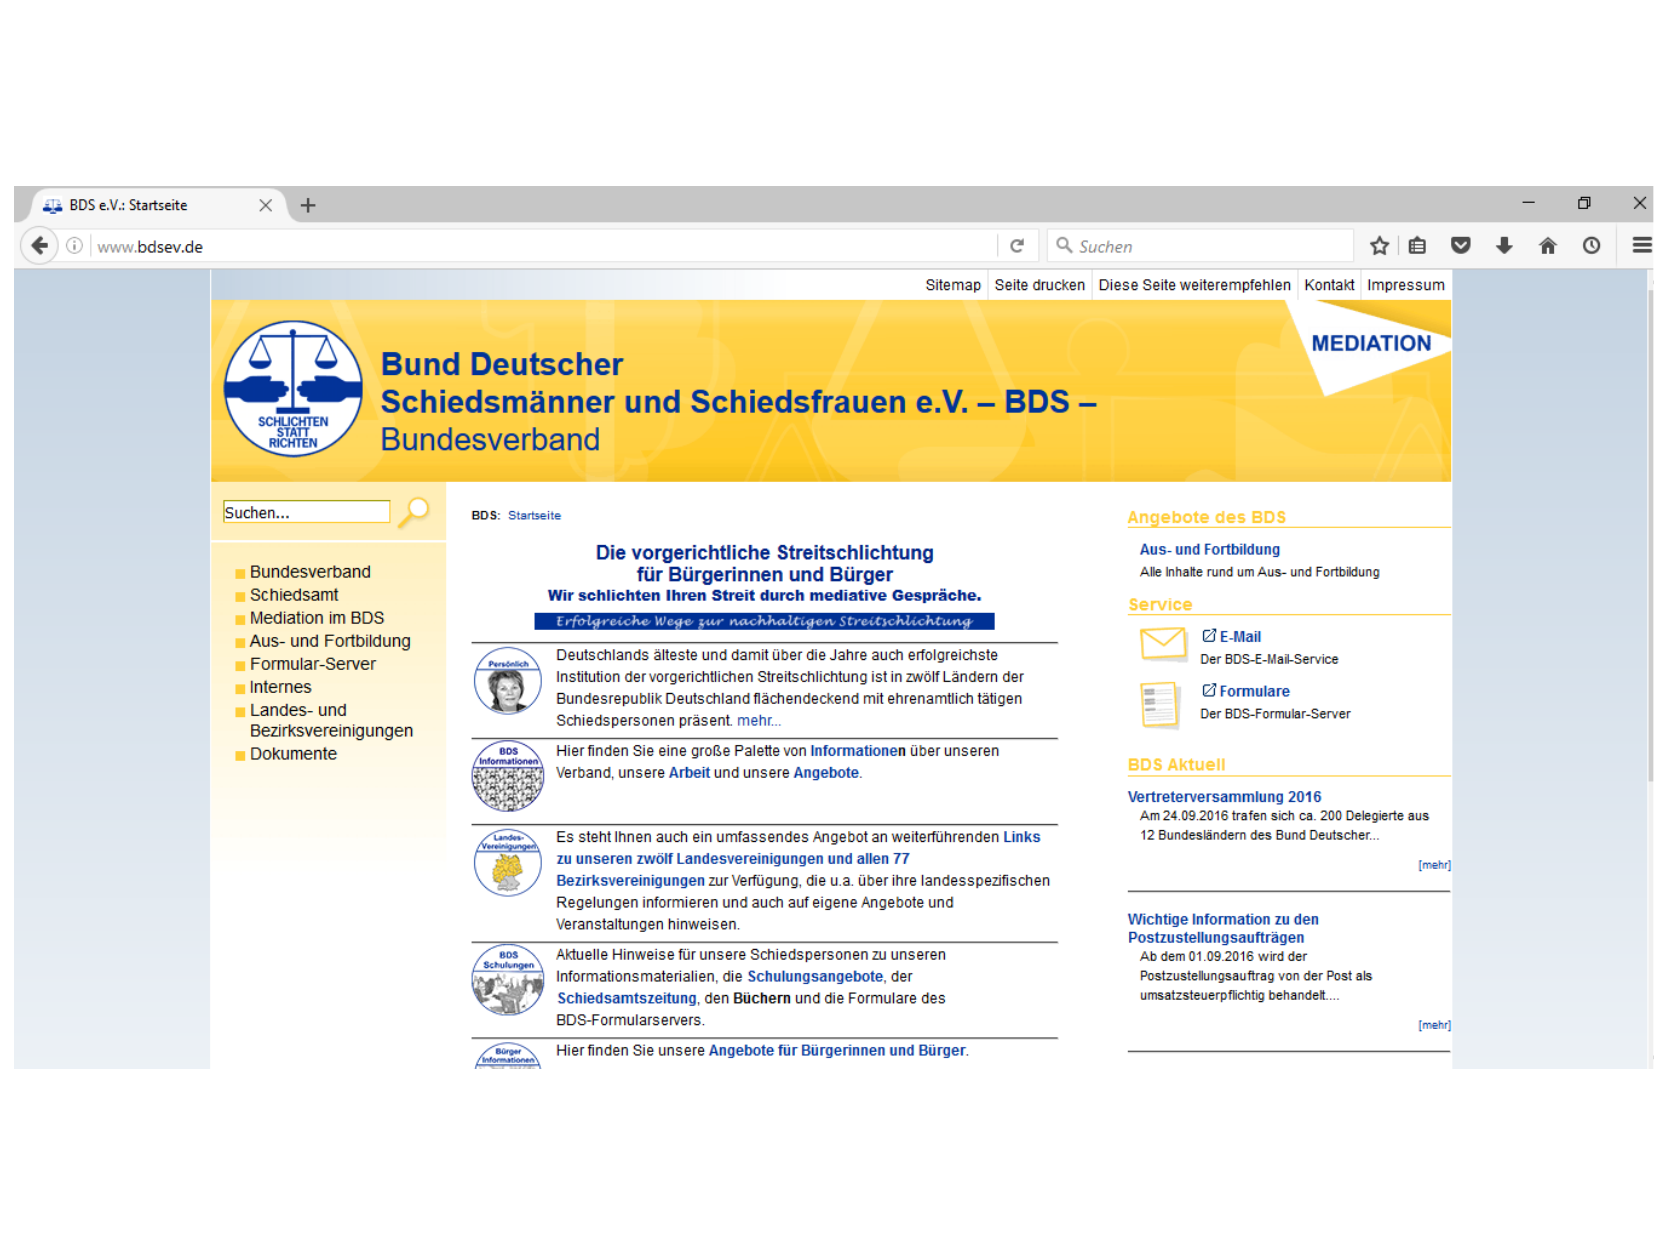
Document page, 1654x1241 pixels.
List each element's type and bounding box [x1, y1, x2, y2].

picture [14, 186, 1654, 1069]
